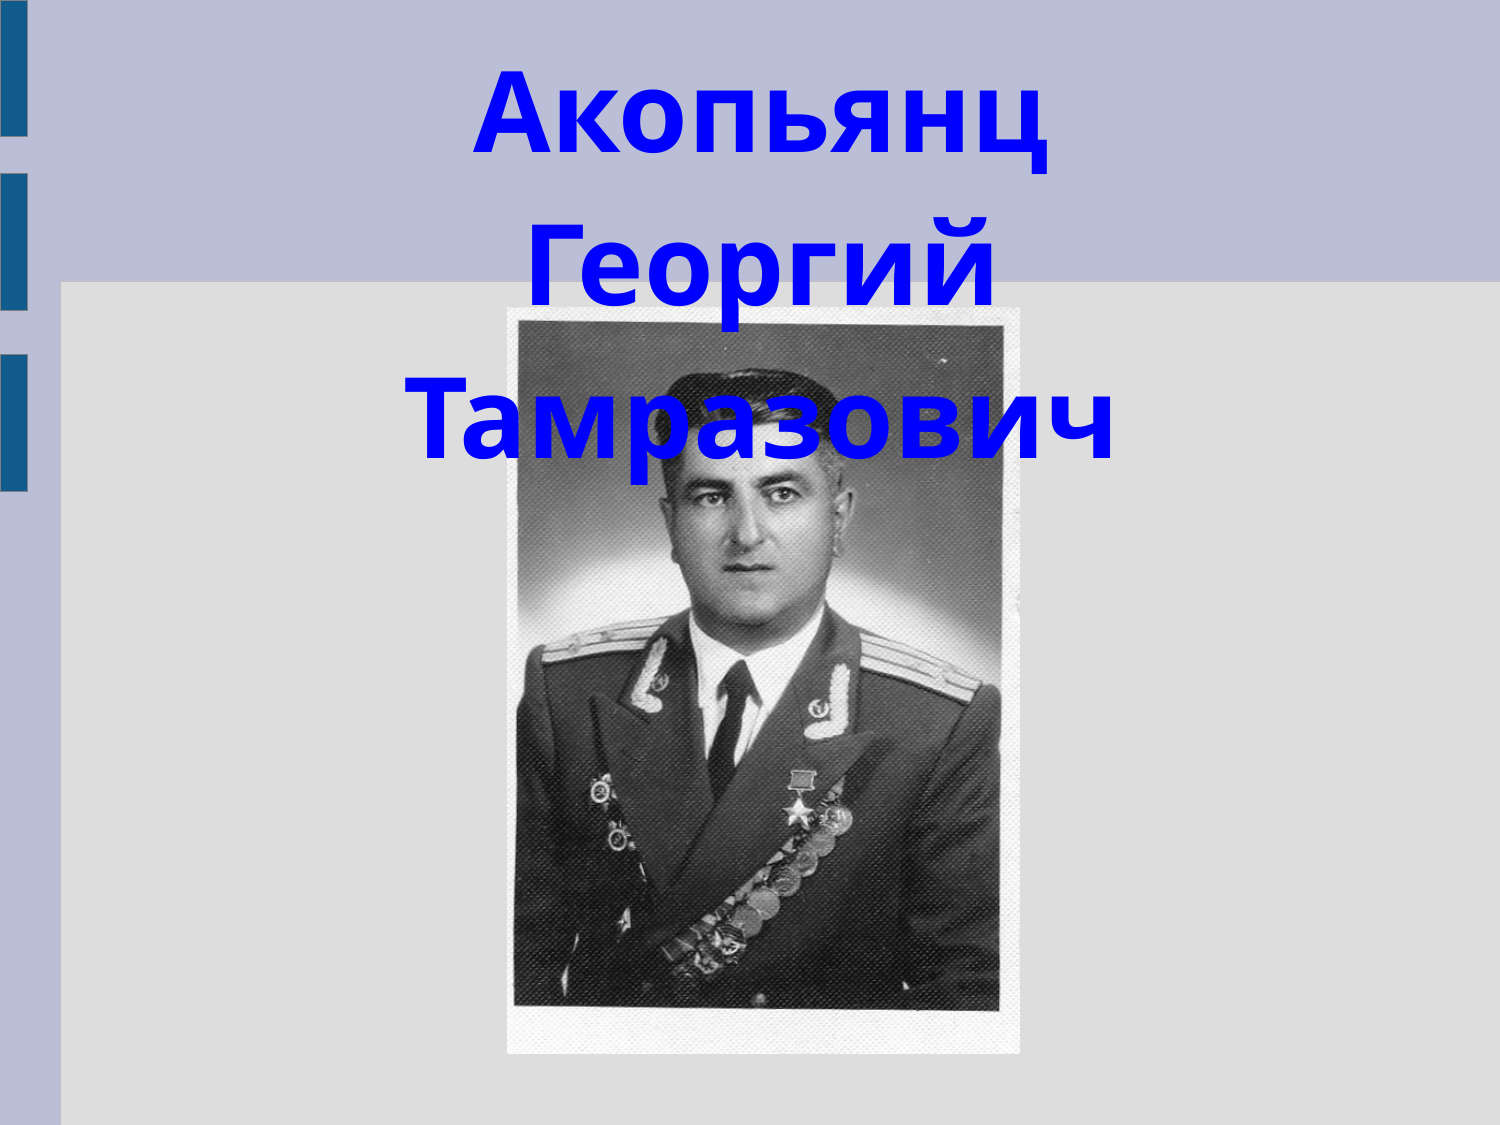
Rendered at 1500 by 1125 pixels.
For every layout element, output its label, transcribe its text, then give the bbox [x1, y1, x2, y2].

picture [507, 308, 1020, 1054]
text_box Акопьянц Георгий Тамразович [224, 24, 1299, 308]
